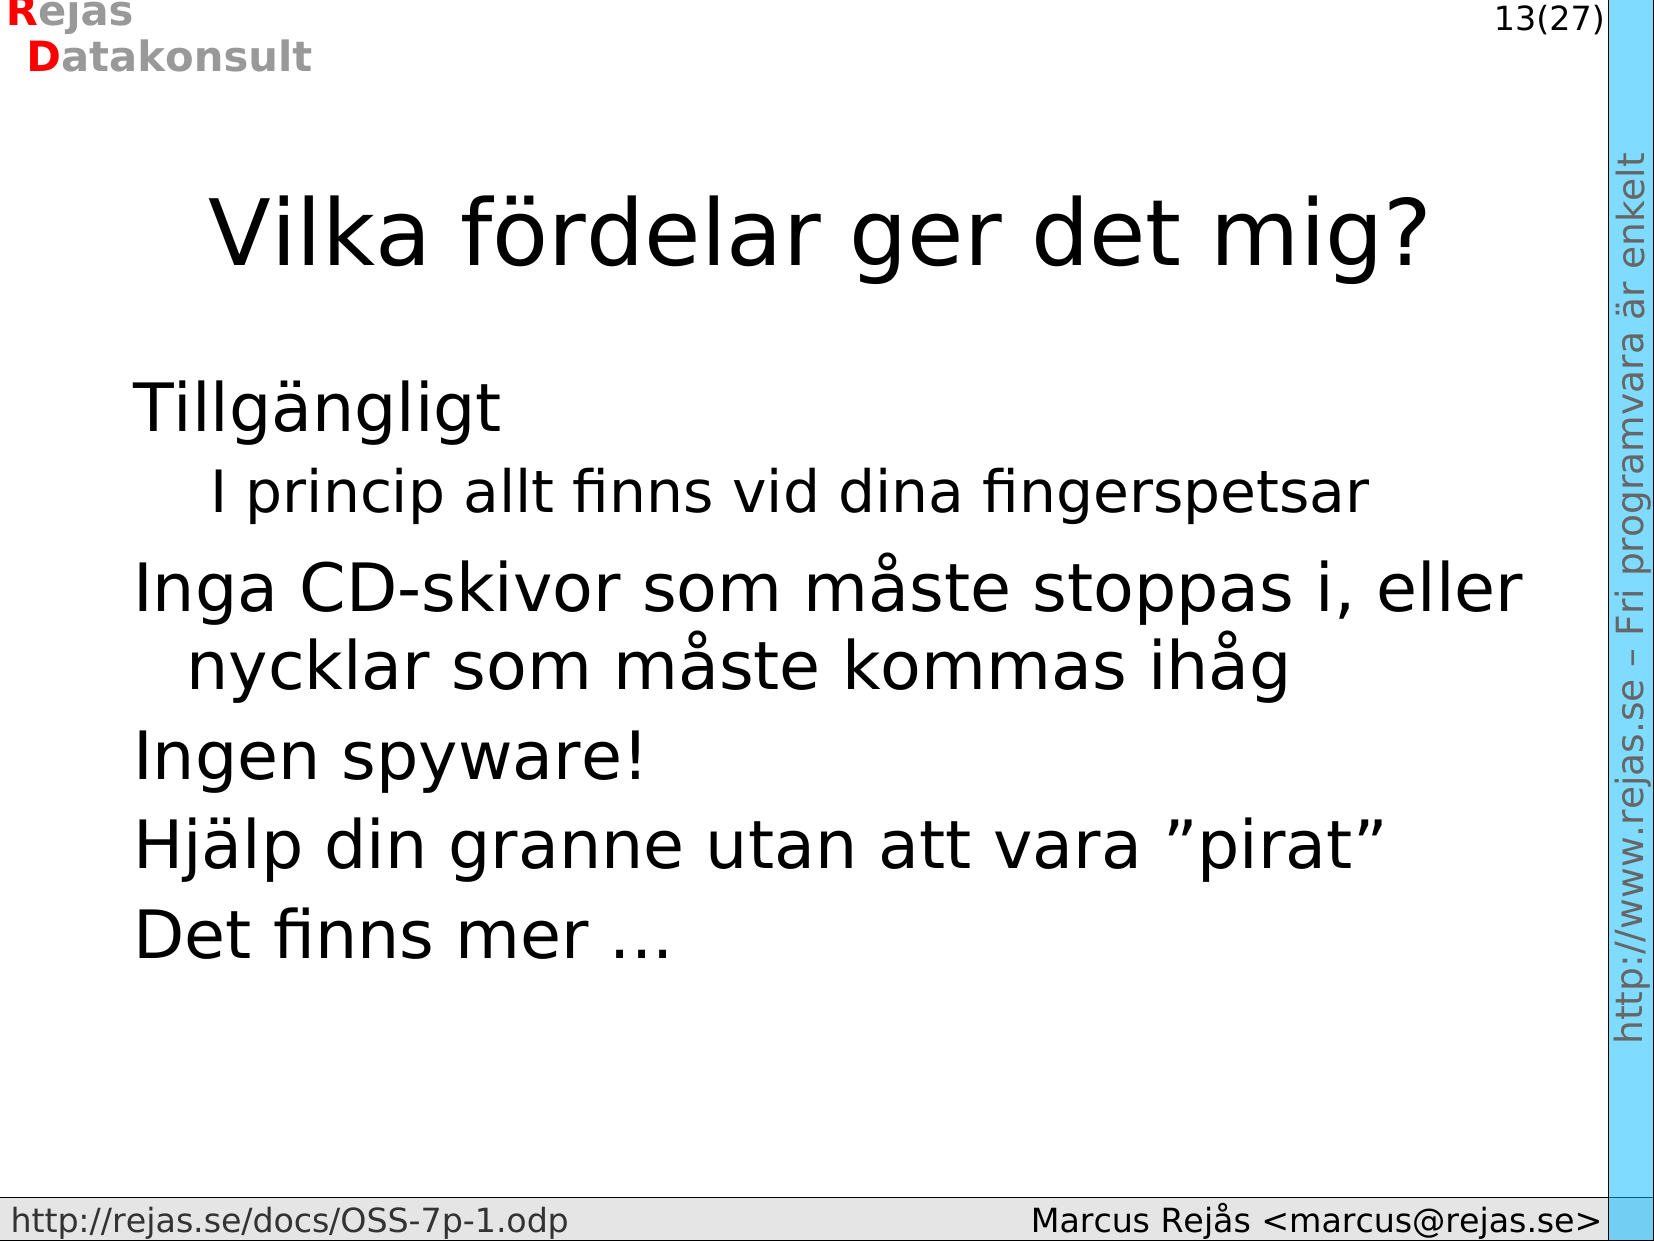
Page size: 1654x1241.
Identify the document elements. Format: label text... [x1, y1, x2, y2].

list Tillgängligt I princip allt finns vid dina fingerspetsar Inga CD-skivor som måste stoppas i, eller nycklar som måste kommas ihåg Ingen spyware! Hjälp din granne utan att vara ”pirat” Det finns mer ... [115, 368, 1528, 1165]
title Vilka fördelar ger det mig? [115, 130, 1528, 338]
